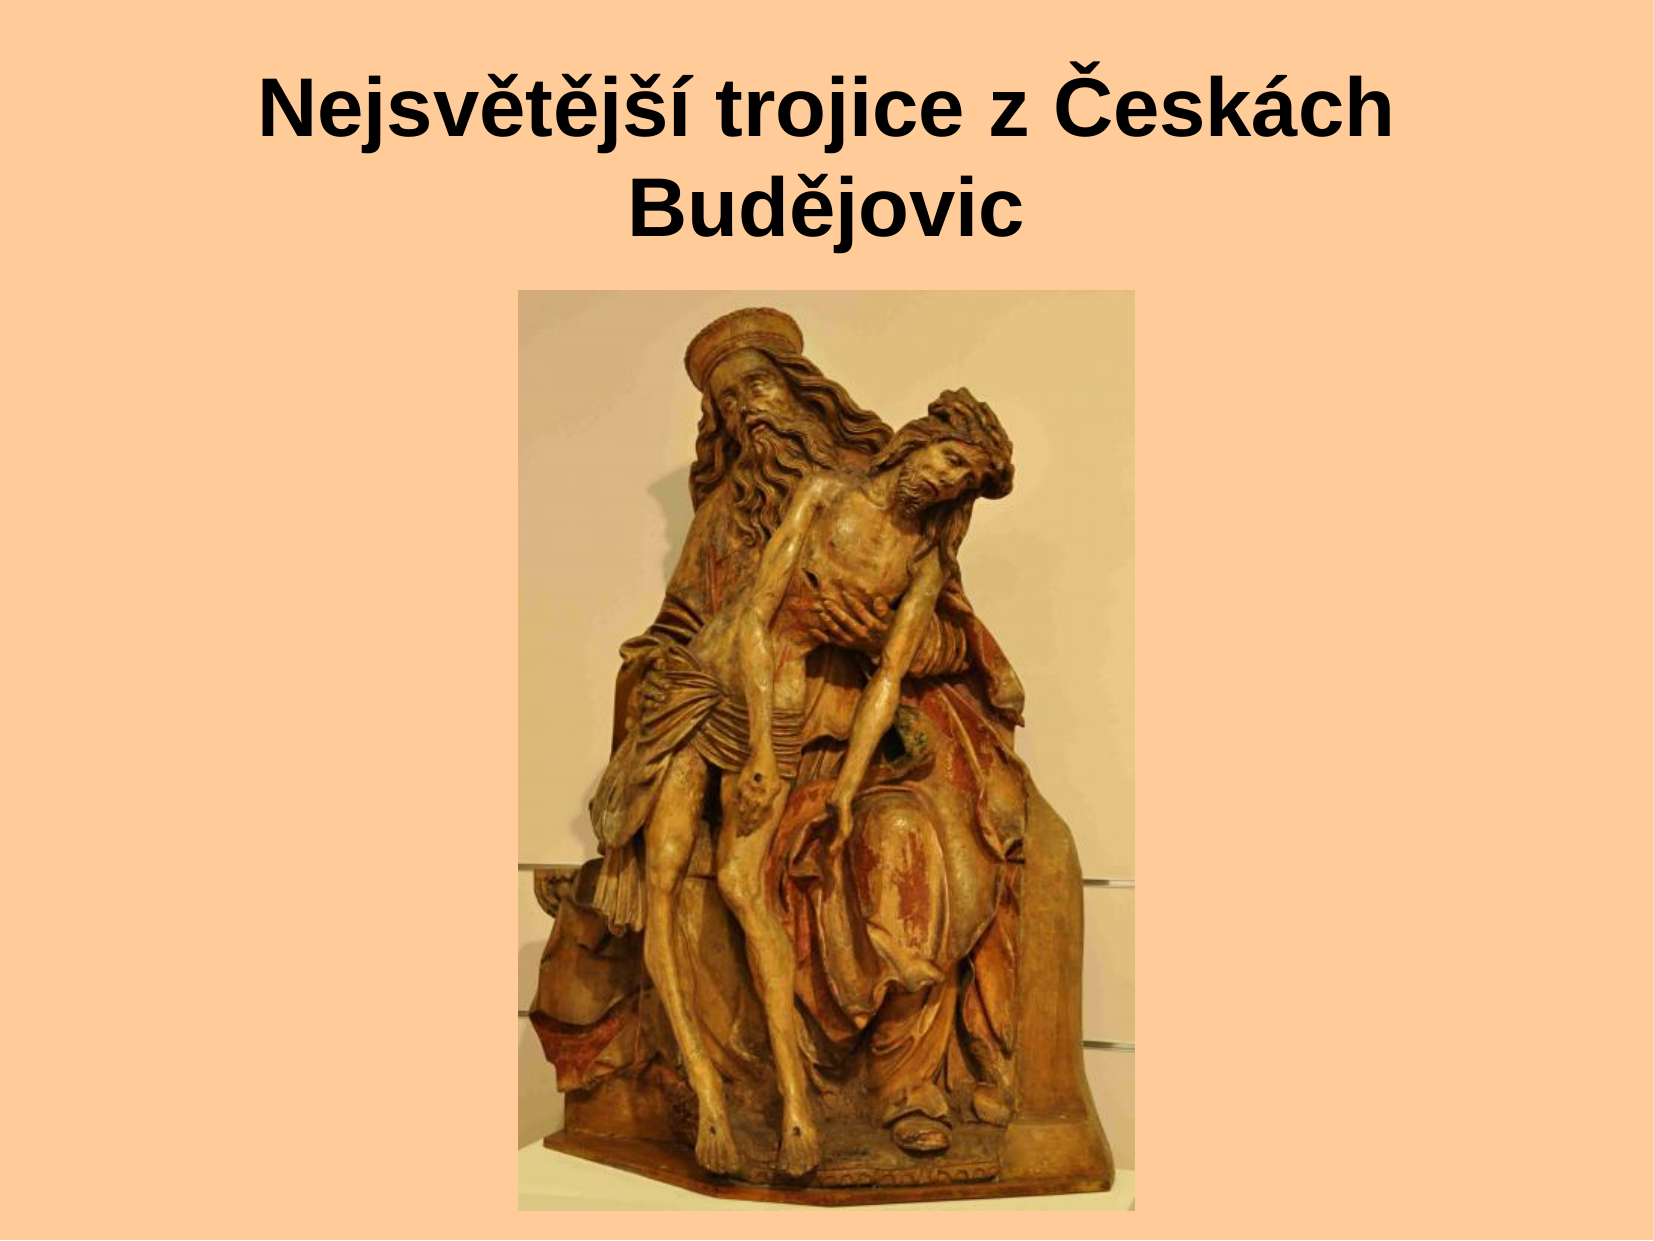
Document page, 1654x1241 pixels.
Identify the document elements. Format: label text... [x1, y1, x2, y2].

picture [518, 290, 1135, 1211]
title Nejsvětější trojice z Českách Budějovic [82, 49, 1571, 257]
